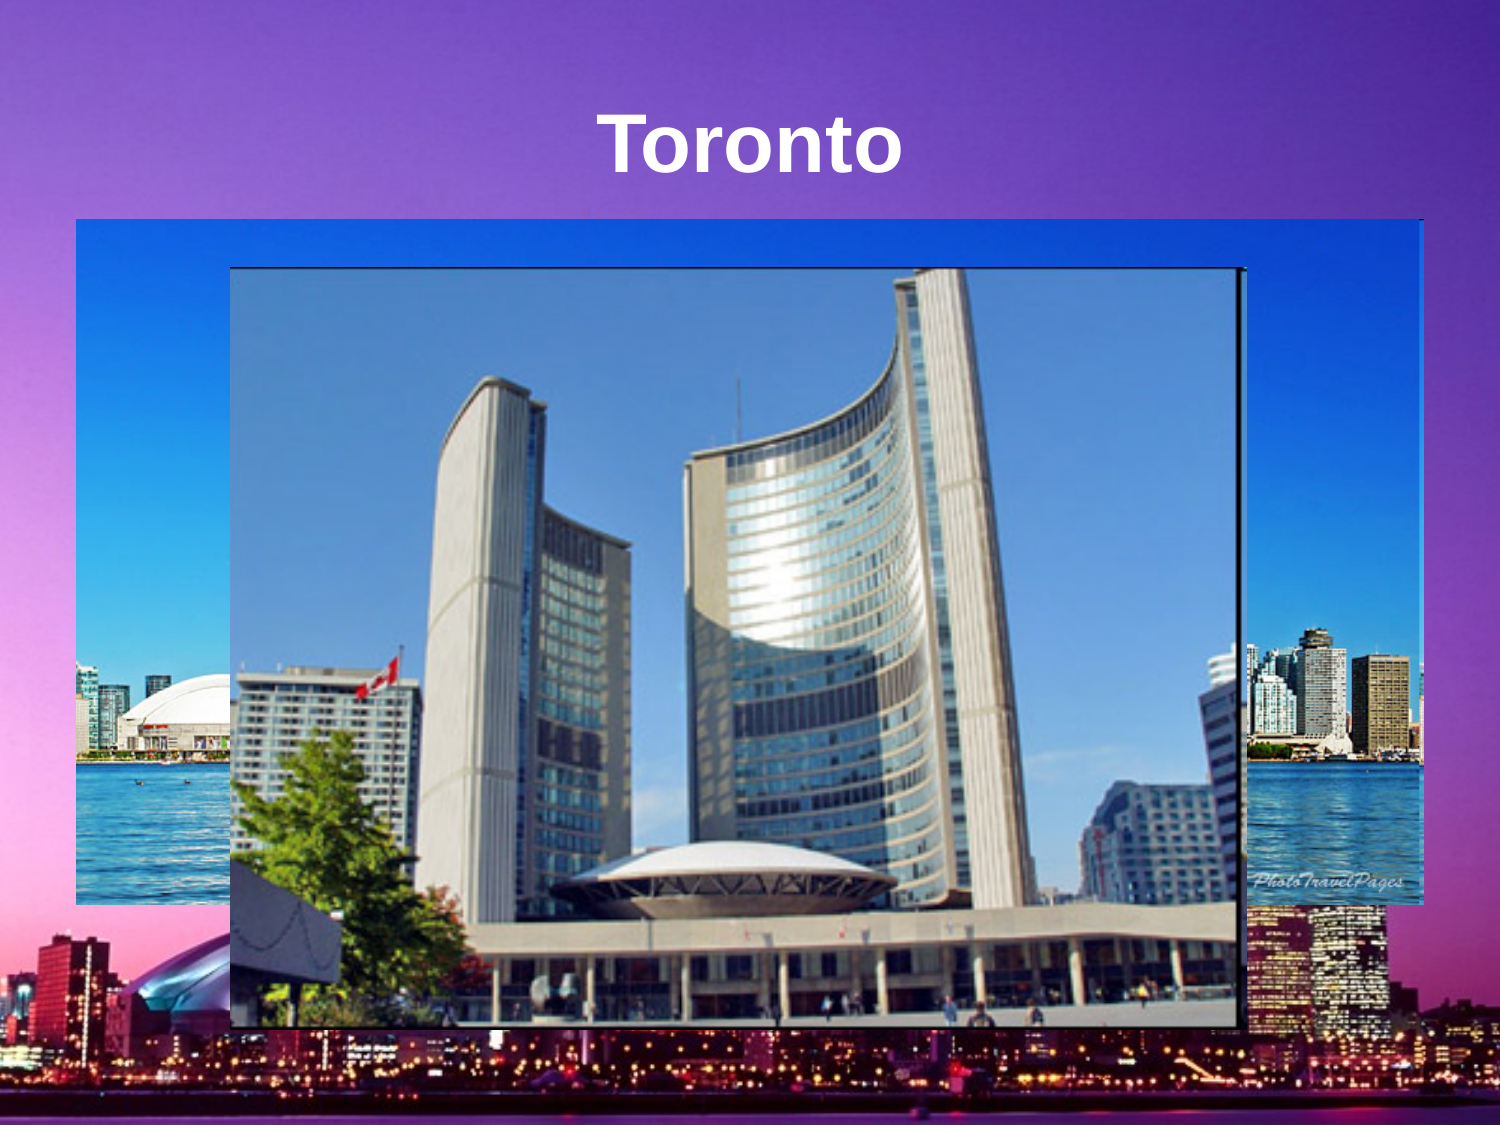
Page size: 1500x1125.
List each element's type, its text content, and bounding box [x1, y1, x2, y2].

picture [0, 0, 1500, 1125]
title Toronto [75, 45, 1425, 233]
